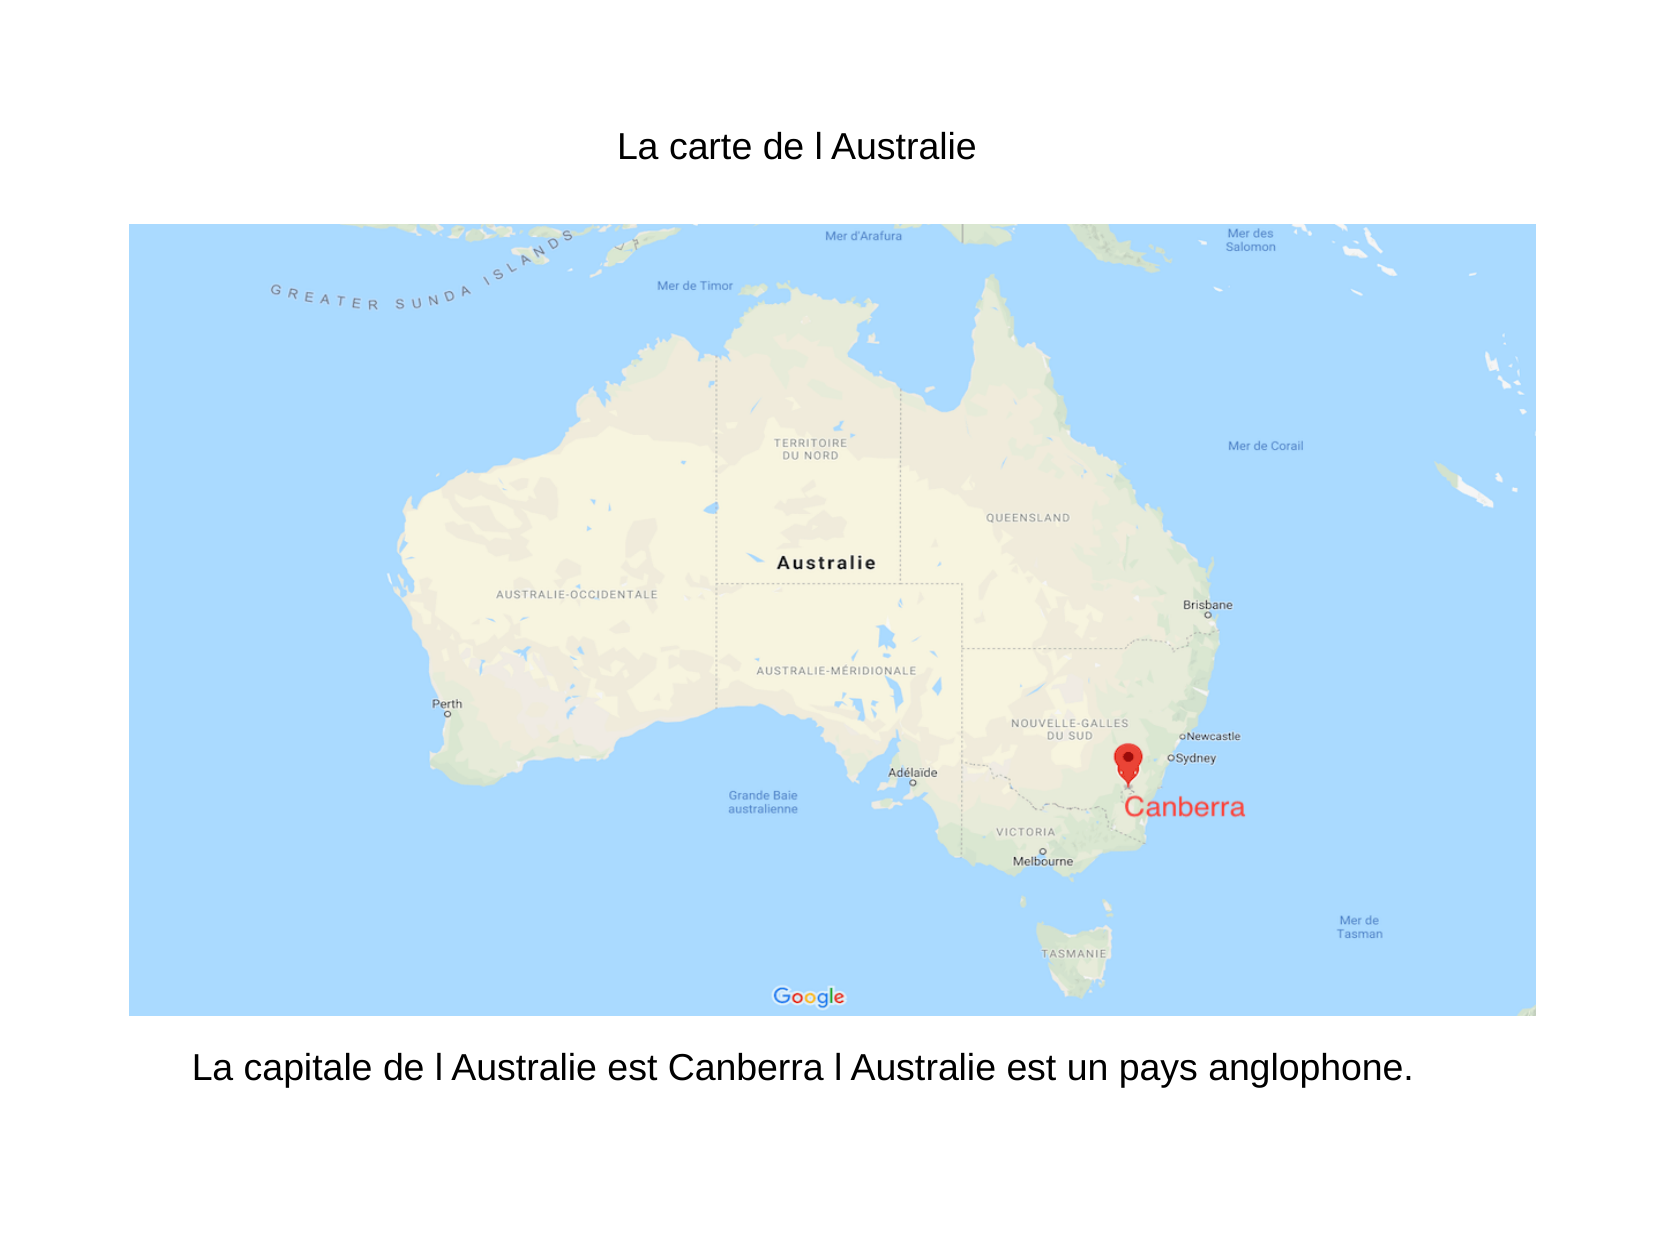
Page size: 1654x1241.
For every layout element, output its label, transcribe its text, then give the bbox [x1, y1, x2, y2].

text_box La capitale de l Australie est Canberra l Australie est un pays anglophone. [177, 1039, 1430, 1097]
text_box La carte de l Australie [602, 118, 993, 175]
picture [129, 224, 1536, 1016]
